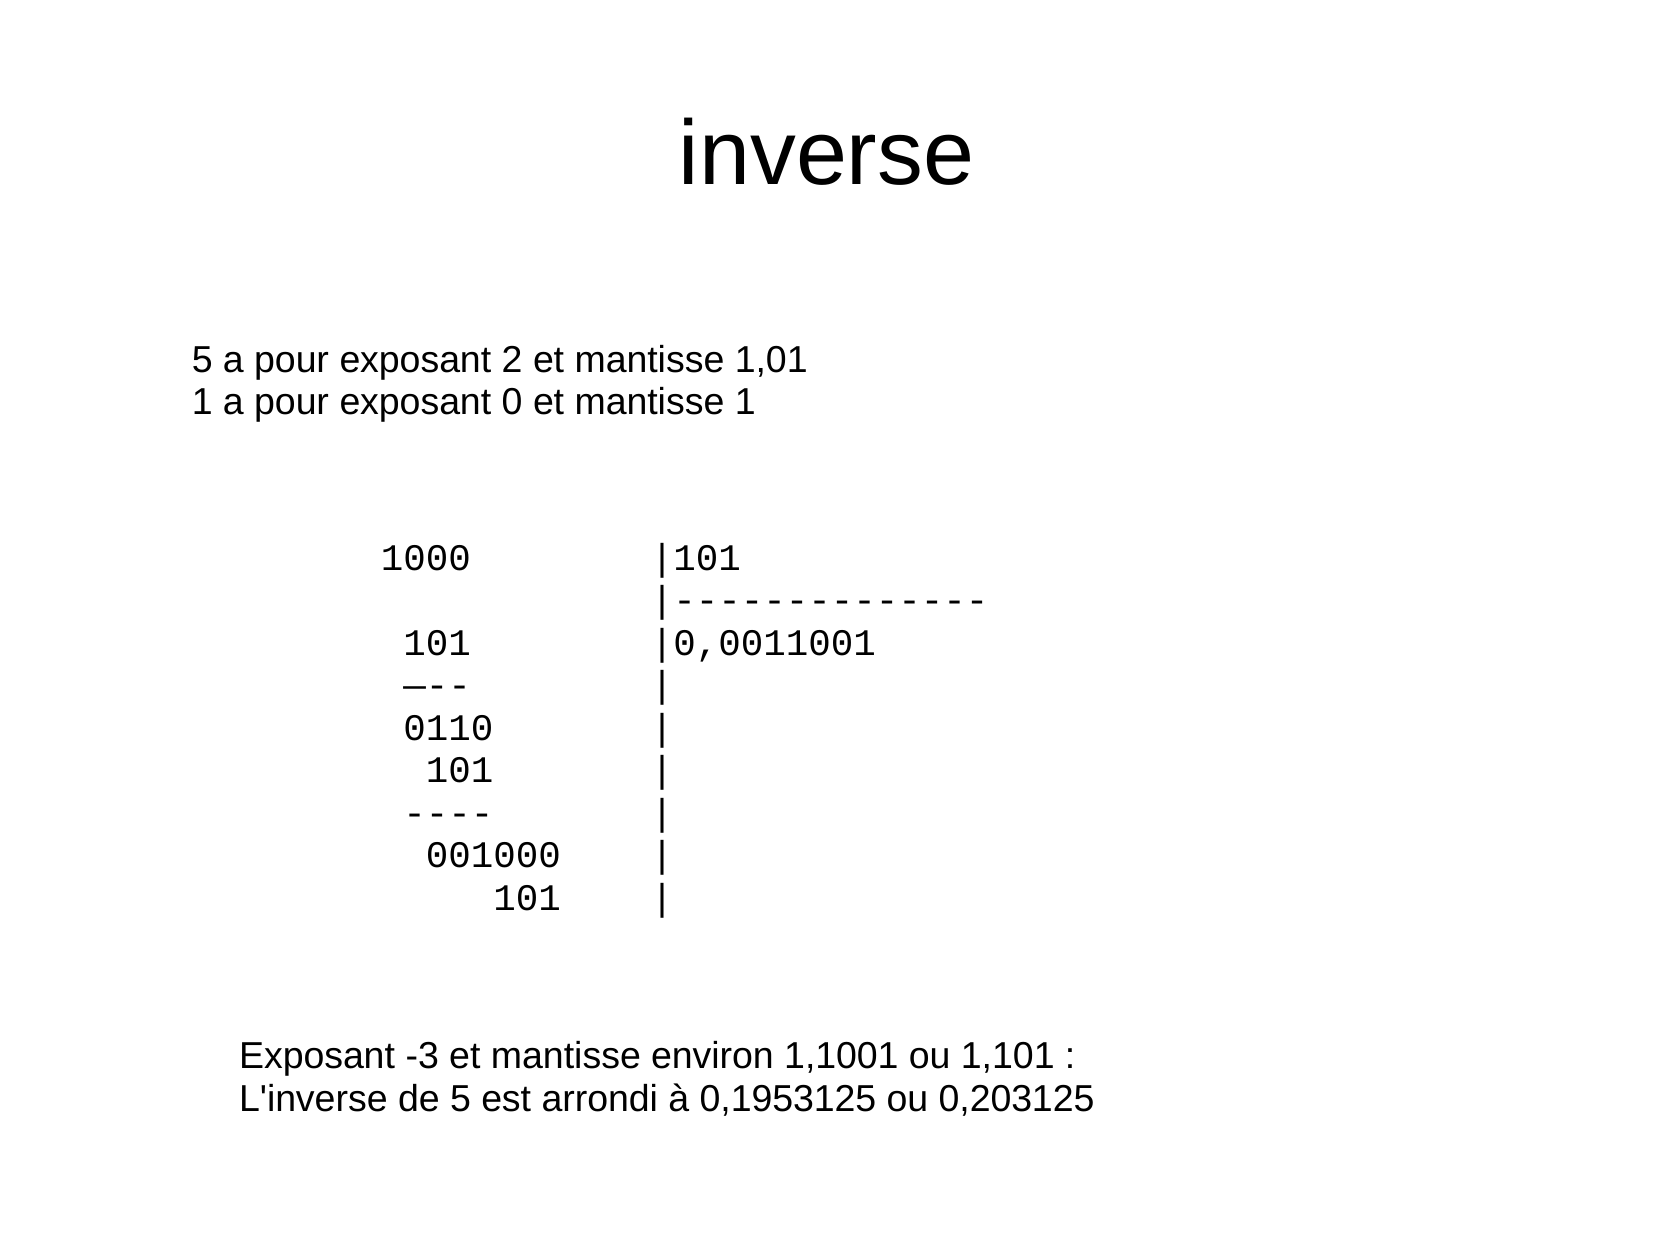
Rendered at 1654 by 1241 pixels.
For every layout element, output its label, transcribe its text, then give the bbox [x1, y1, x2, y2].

text_box 1000 |101 |-------------- 101 |0,0011001 —-- | 0110 | 101 | ---- | 001000 | 101 | [366, 531, 1004, 929]
title inverse [82, 49, 1571, 257]
text_box 5 a pour exposant 2 et mantisse 1,01 1 a pour exposant 0 et mantisse 1 [177, 330, 823, 430]
text_box Exposant -3 et mantisse environ 1,1001 ou 1,101 : L'inverse de 5 est arrondi à 0,1953125 ou 0,203125 [224, 1027, 1110, 1127]
